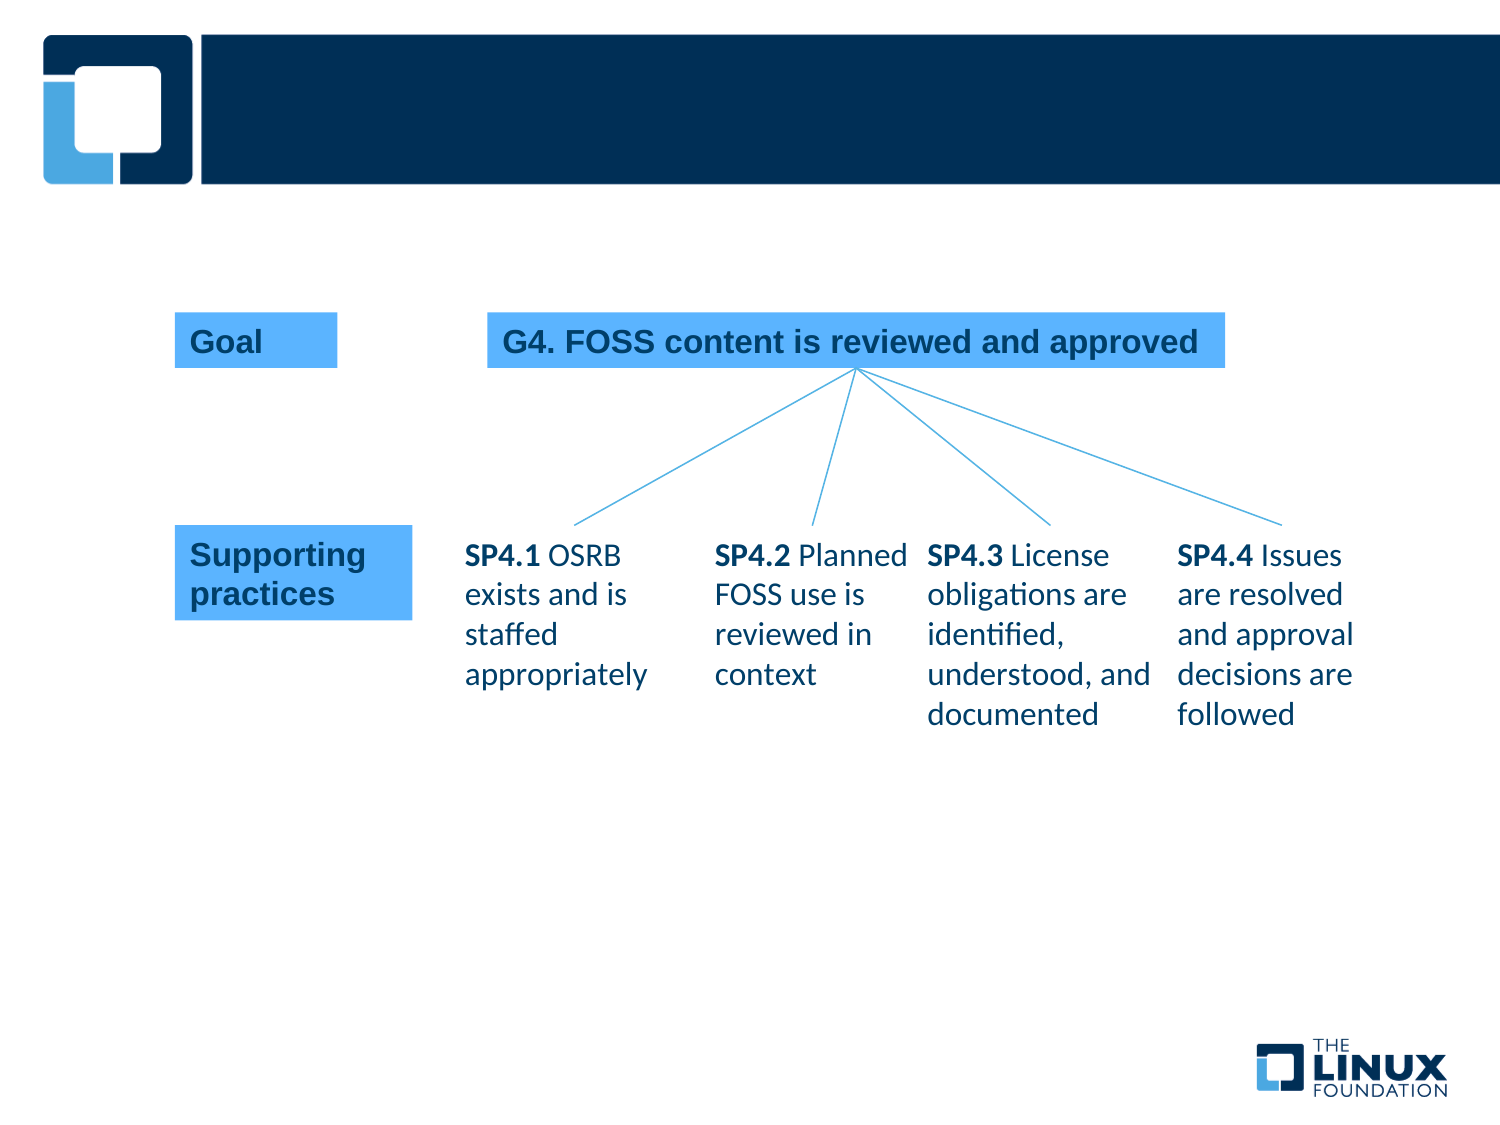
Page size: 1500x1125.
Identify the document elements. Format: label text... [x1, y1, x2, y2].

text_box Goal [174, 312, 338, 368]
text_box SP4.2 Planned FOSS use is reviewed in context [699, 525, 912, 701]
text_box SP4.1 OSRB exists and is staffed appropriately [449, 525, 699, 701]
text_box Supporting practices [174, 525, 413, 621]
text_box SP4.3 License obligations are identified, understood, and documented [912, 525, 1162, 741]
text_box SP4.4 Issues are resolved and approval decisions are followed [1162, 525, 1401, 741]
text_box G4. FOSS content is reviewed and approved [487, 312, 1226, 368]
picture [0, 0, 1500, 1125]
